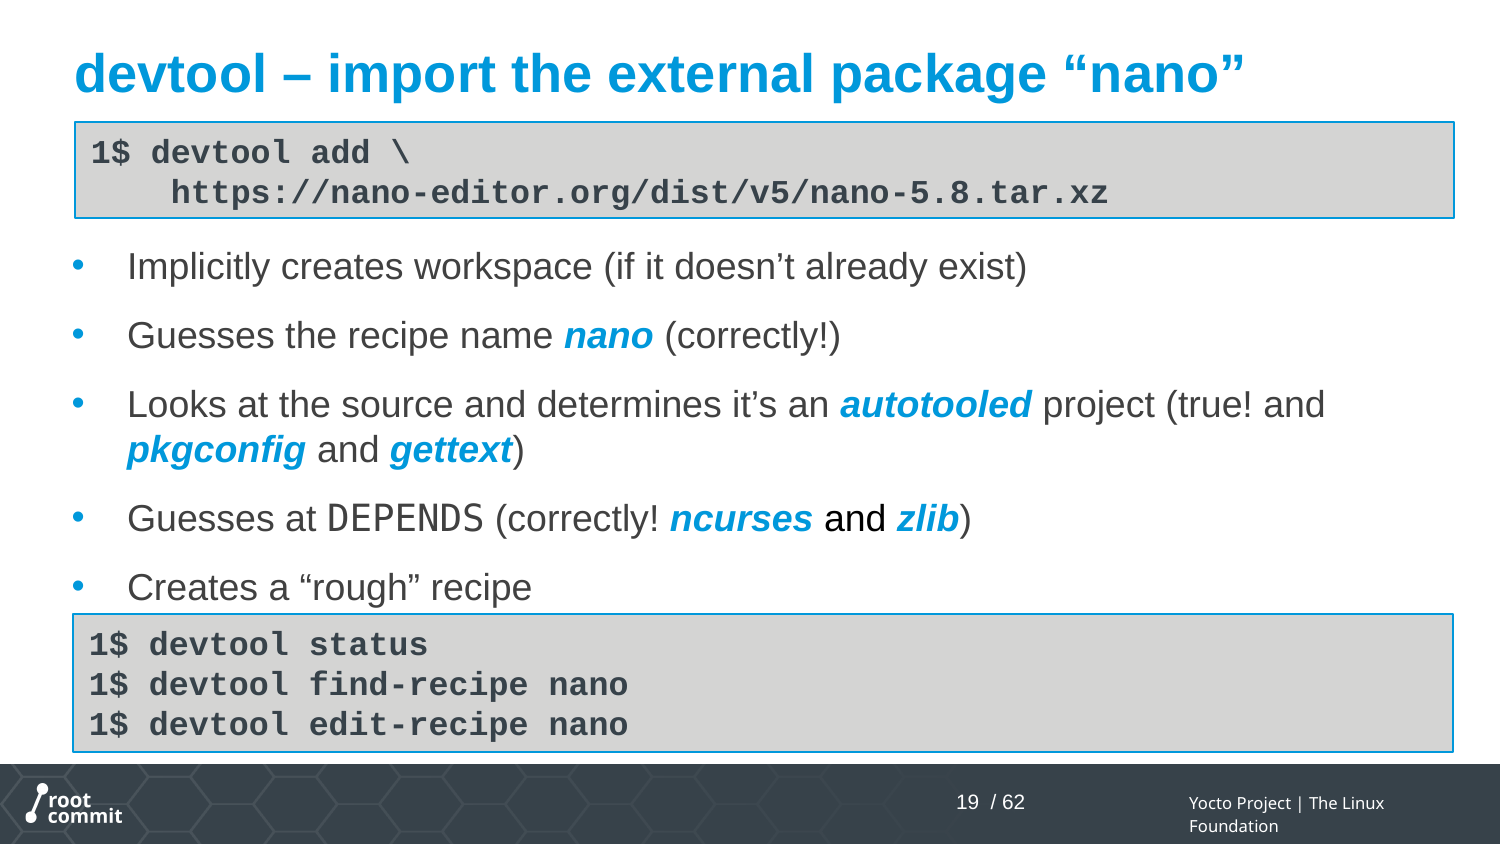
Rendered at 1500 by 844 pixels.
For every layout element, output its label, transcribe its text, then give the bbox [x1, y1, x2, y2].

text_box 1$ devtool add \ https://nano-editor.org/dist/v5/nano-5.8.tar.xz [75, 121, 1455, 219]
picture [0, 0, 1500, 844]
text_box 1$ devtool status 1$ devtool find-recipe nano 1$ devtool edit-recipe nano [73, 613, 1453, 753]
text_box devtool – import the external package “nano” [74, 50, 1424, 159]
text_box Implicitly creates workspace (if it doesn’t already exist) Guesses the recipe name nano (correctly!) Looks at the source and determines it’s an autotooled project (true! and pkgconfig and gettext) Guesses at DEPENDS (correctly! ncurses and zlib) Creates a “rough” recipe [70, 241, 1420, 768]
